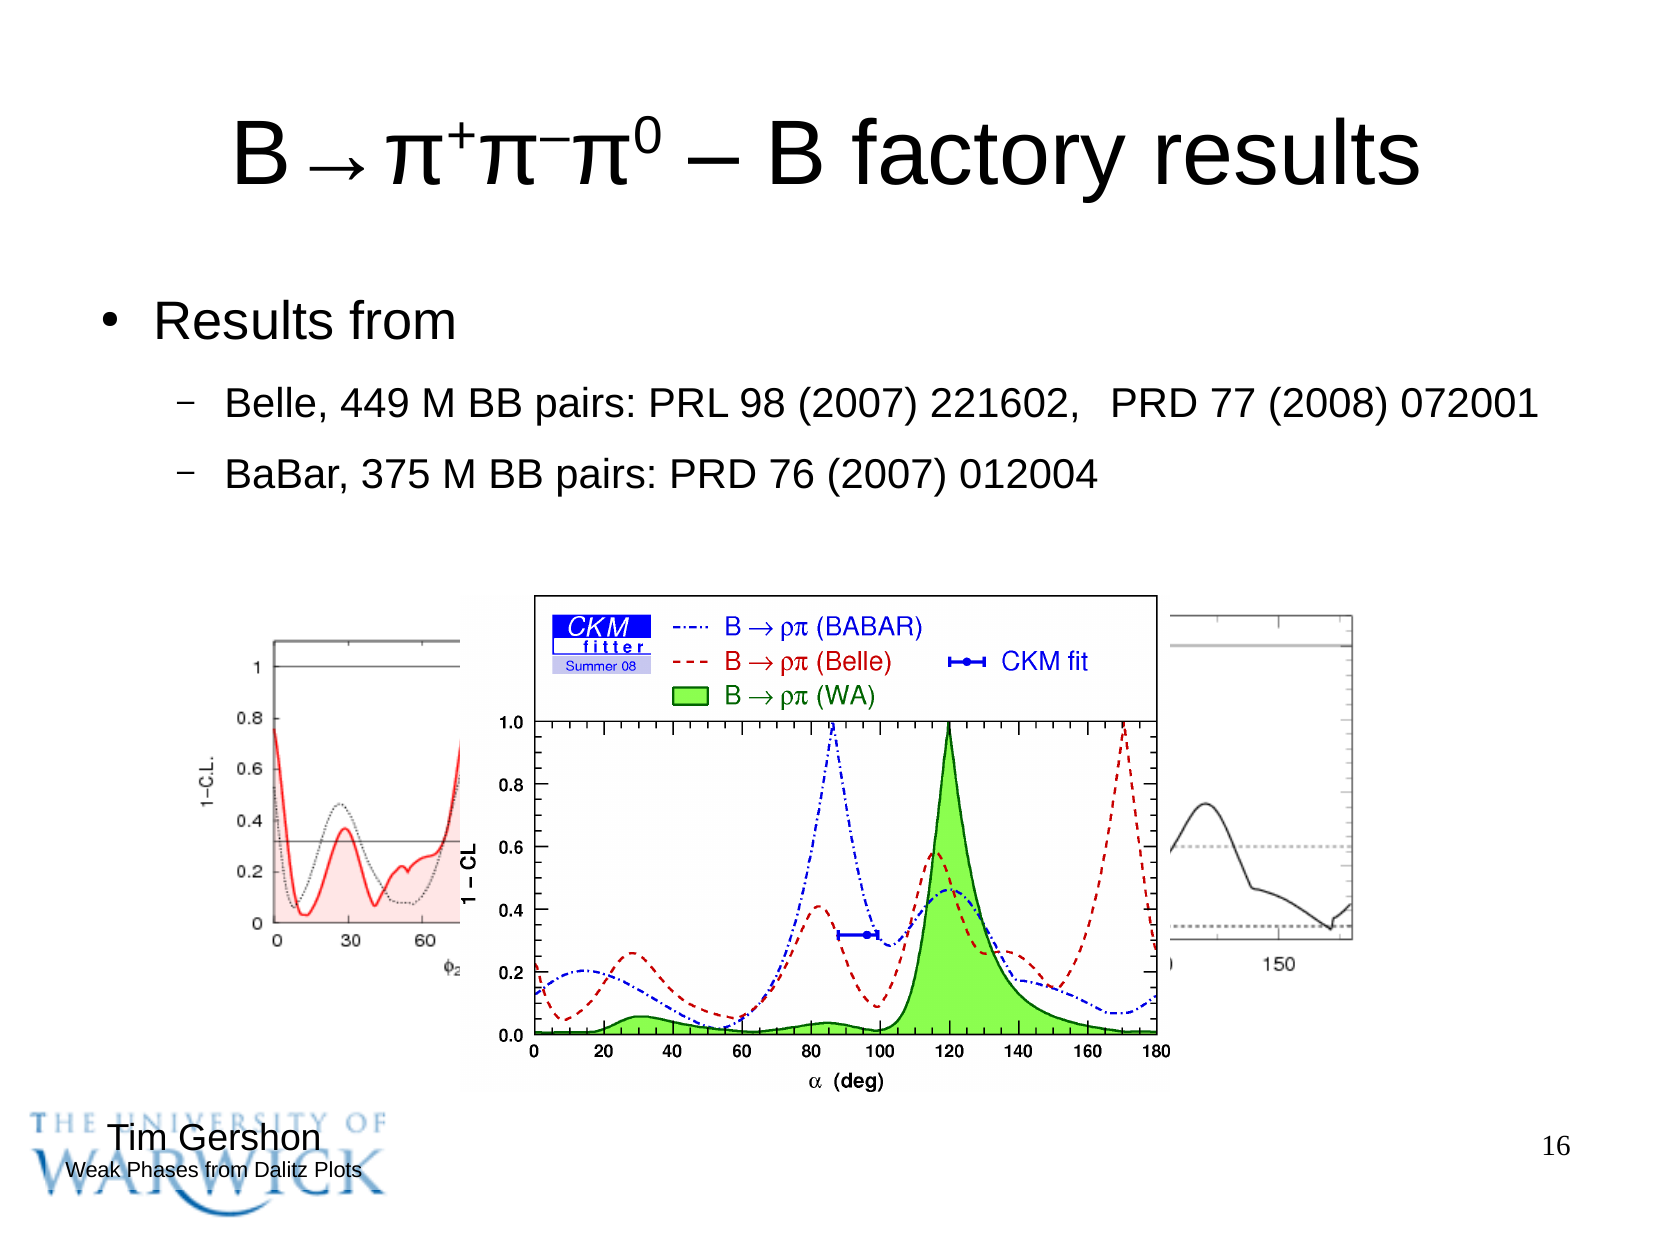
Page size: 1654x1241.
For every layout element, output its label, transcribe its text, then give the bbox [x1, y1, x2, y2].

picture [19, 1106, 406, 1232]
title B→π+π–π0 – B factory results [82, 56, 1571, 250]
list Results from Belle, 449 M BB pairs: PRL 98 (2007) 221602, PRD 77 (2008) 072001 BaBar, 375 M BB pairs: PRD 76 (2007) 012004 [82, 290, 1571, 1094]
text_box Tim Gershon Weak Phases from Dalitz Plots [45, 1108, 383, 1190]
picture [158, 586, 1390, 1092]
